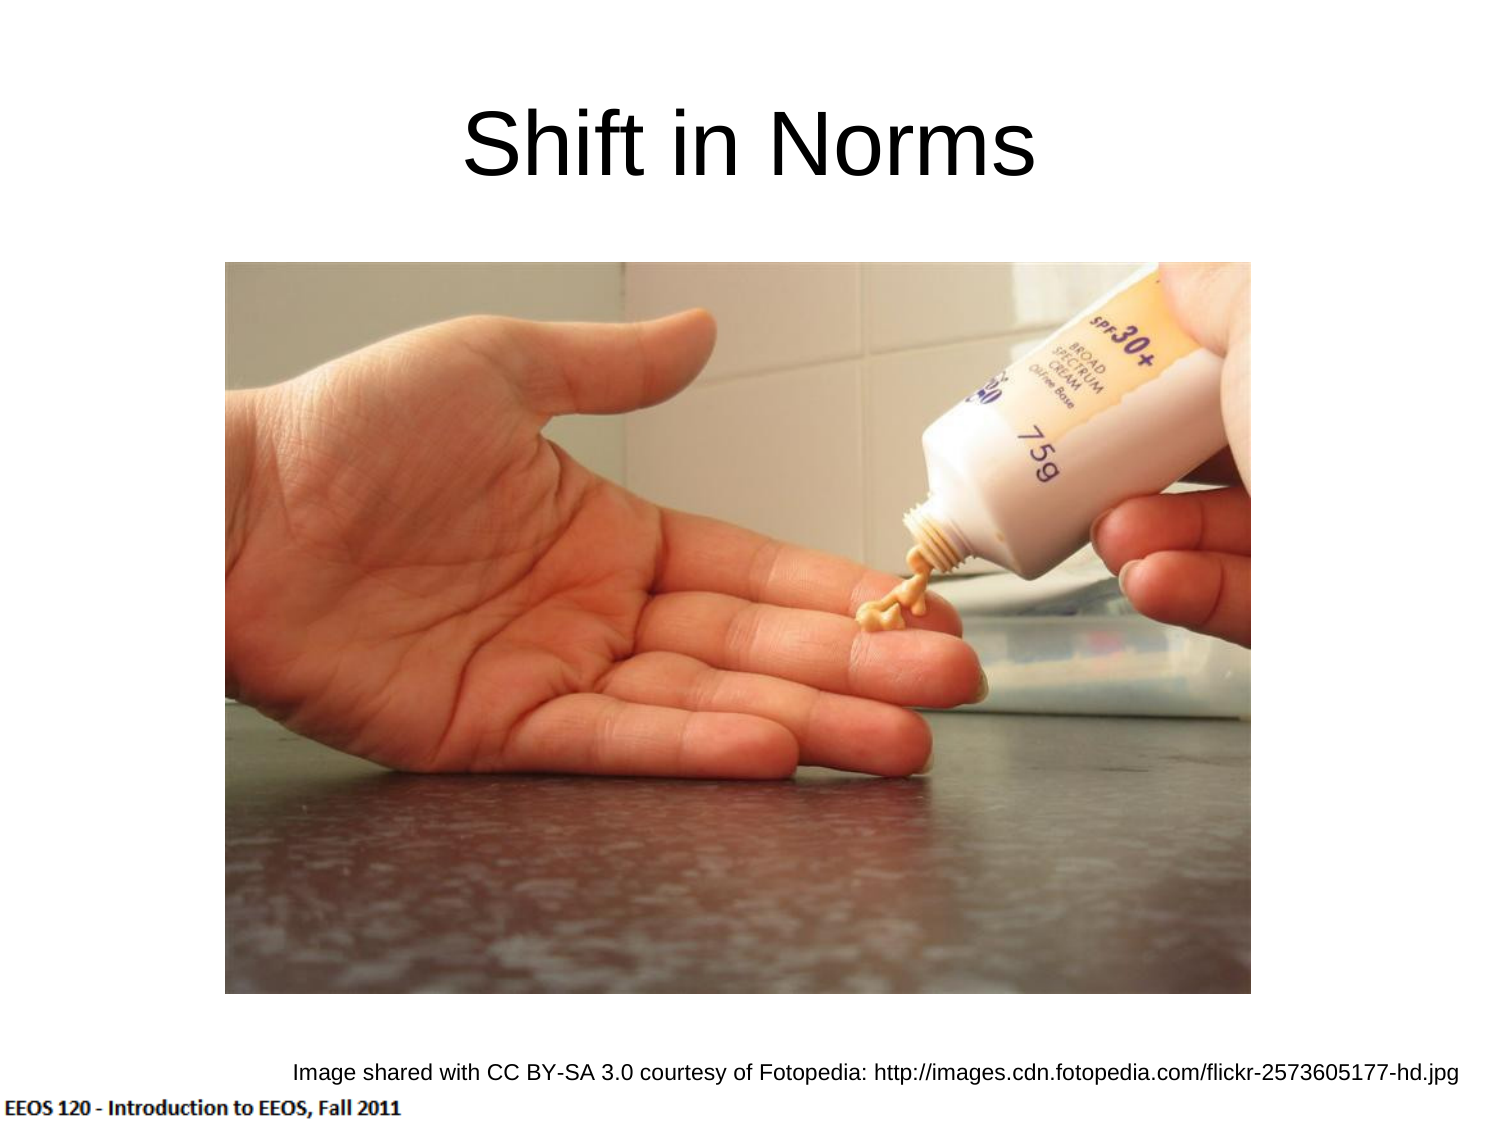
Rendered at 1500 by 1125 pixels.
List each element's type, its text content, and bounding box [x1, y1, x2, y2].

picture [225, 262, 1251, 994]
title Shift in Norms [75, 45, 1426, 233]
text_box Image shared with CC BY-SA 3.0 courtesy of Fotopedia: http://images.cdn.fotopedia.com/flickr-2573605177-hd.jpg [277, 1050, 1476, 1093]
picture [0, 1090, 406, 1125]
list [75, 262, 1426, 1006]
